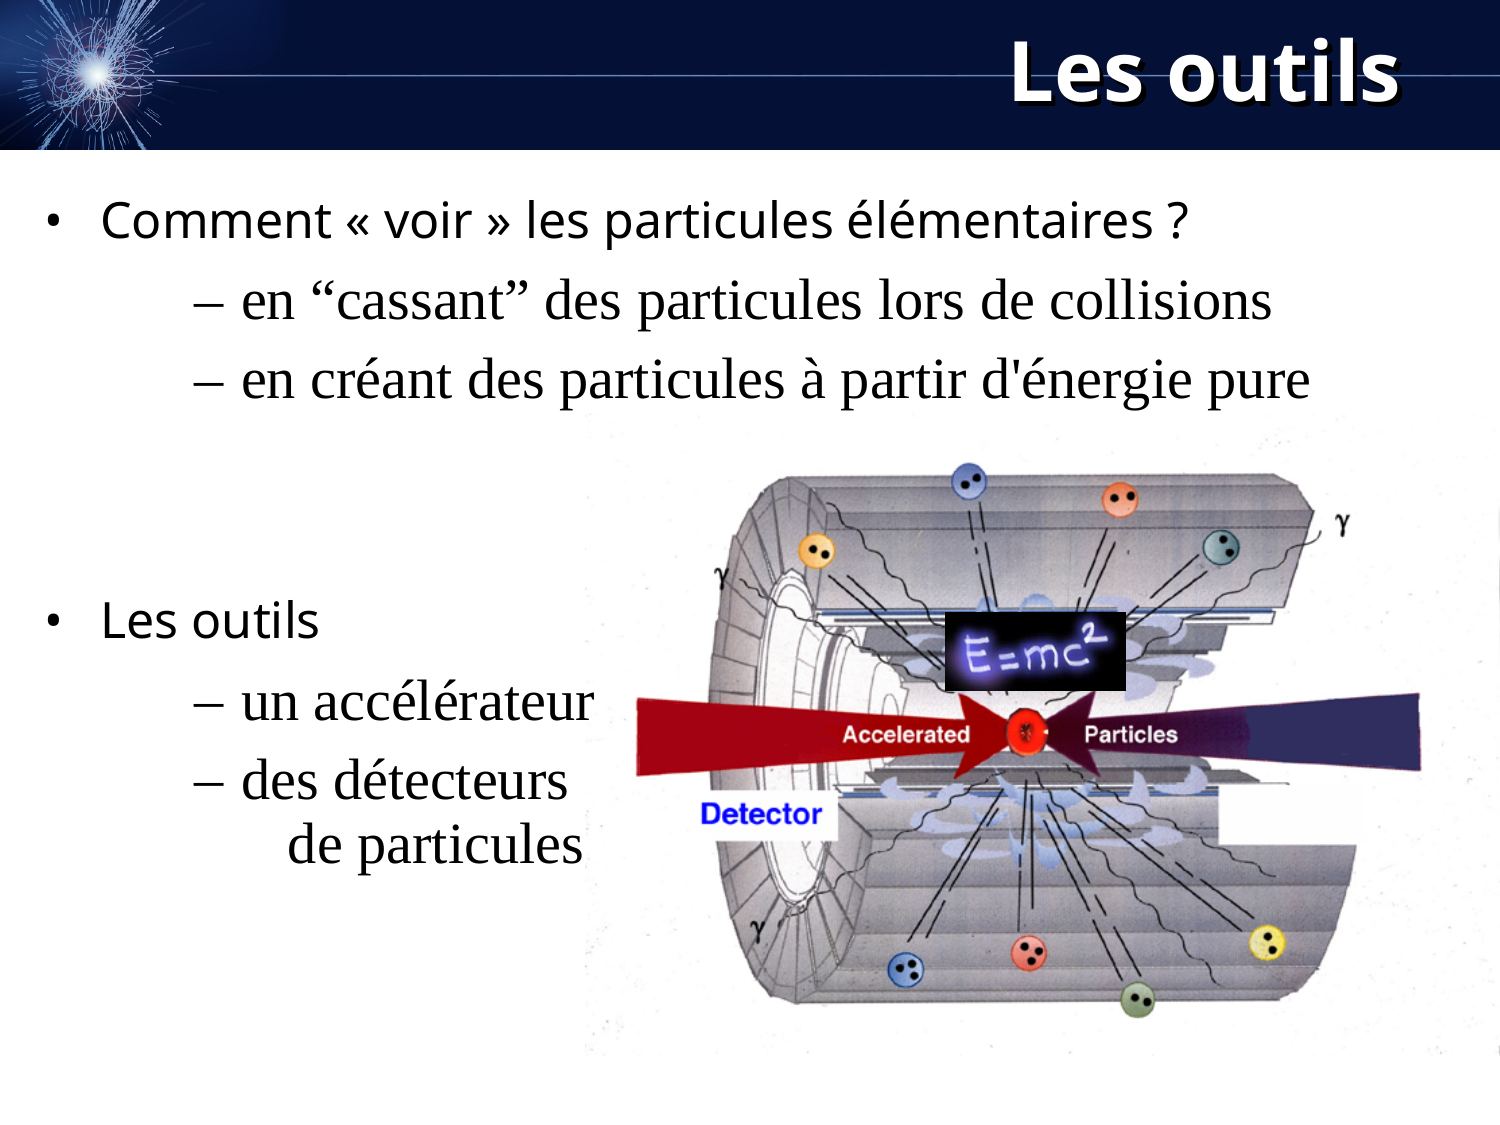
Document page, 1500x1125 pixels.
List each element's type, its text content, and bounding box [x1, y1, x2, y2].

list Comment « voir » les particules élémentaires ? en “cassant” des particules lors de collisions en créant des particules à partir d'énergie pure Les outils un accélérateur des détecteurs de particules [29, 177, 1427, 884]
title Les outils [992, 11, 1500, 128]
text_box [0, 162, 1450, 350]
picture [0, 0, 1500, 150]
picture [585, 413, 1500, 1056]
